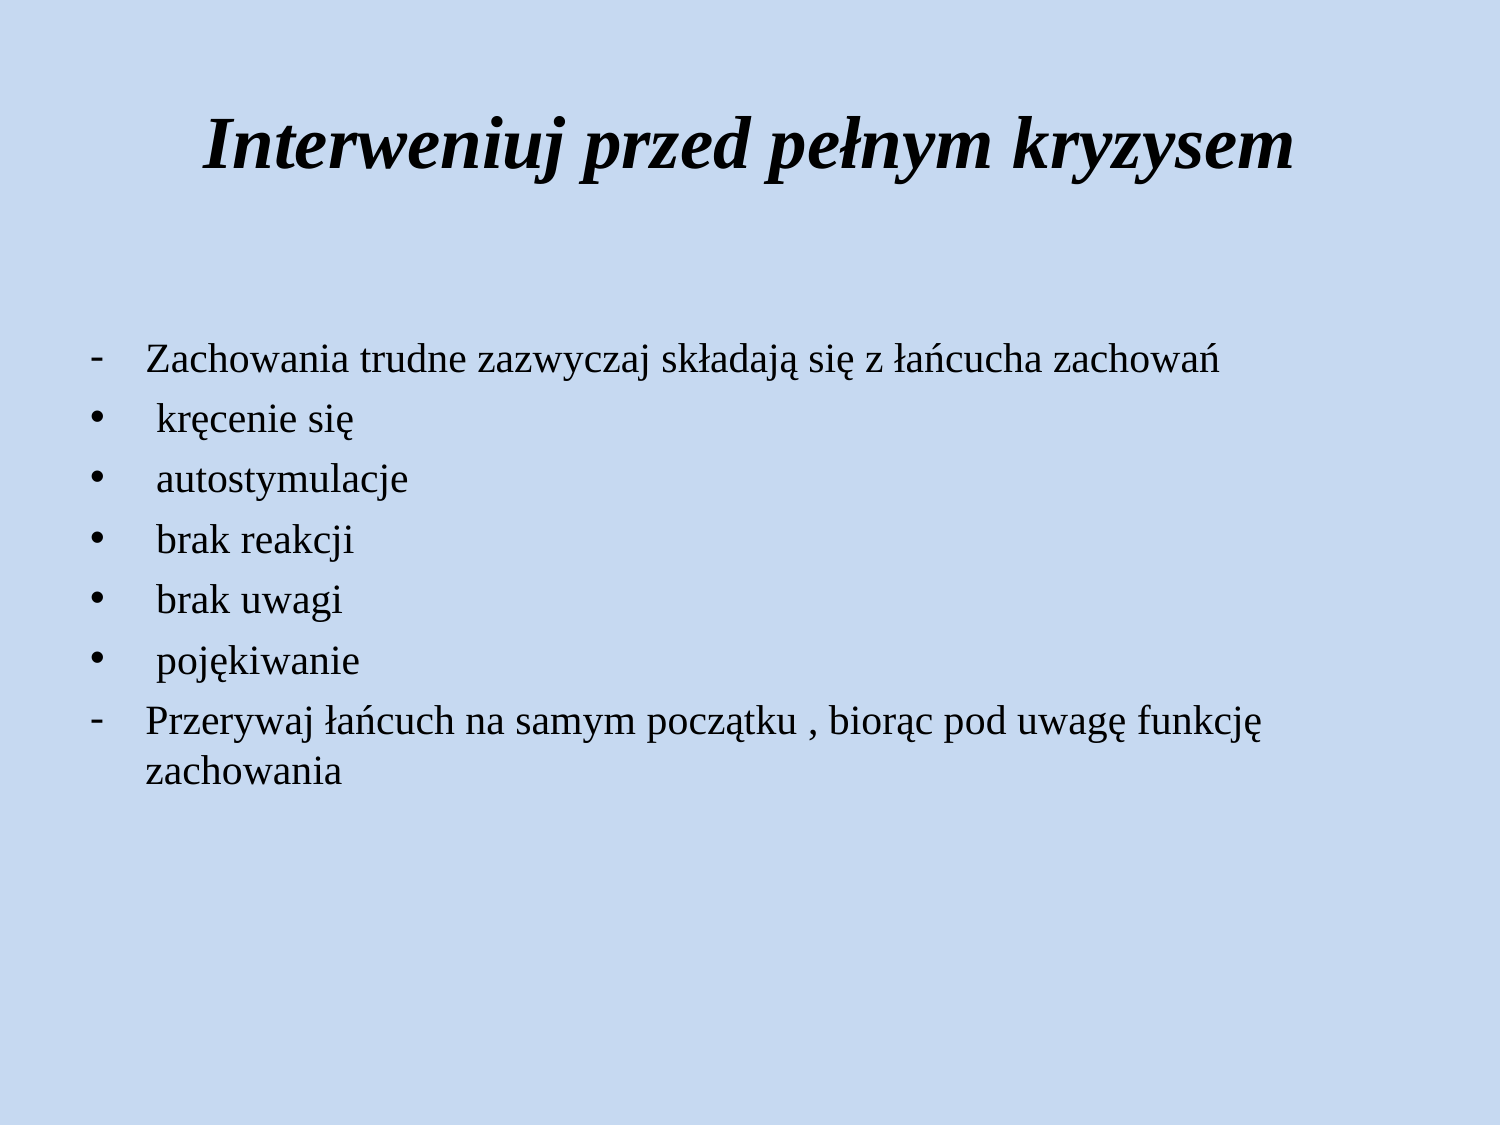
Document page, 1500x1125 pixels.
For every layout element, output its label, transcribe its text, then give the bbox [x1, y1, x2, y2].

text_box Zachowania trudne zazwyczaj składają się z łańcucha zachowań kręcenie się autostymulacje brak reakcji brak uwagi pojękiwanie Przerywaj łańcuch na samym początku , biorąc pod uwagę funkcję zachowania [75, 262, 1426, 1005]
text_box Interweniuj przed pełnym kryzysem [75, 45, 1426, 233]
